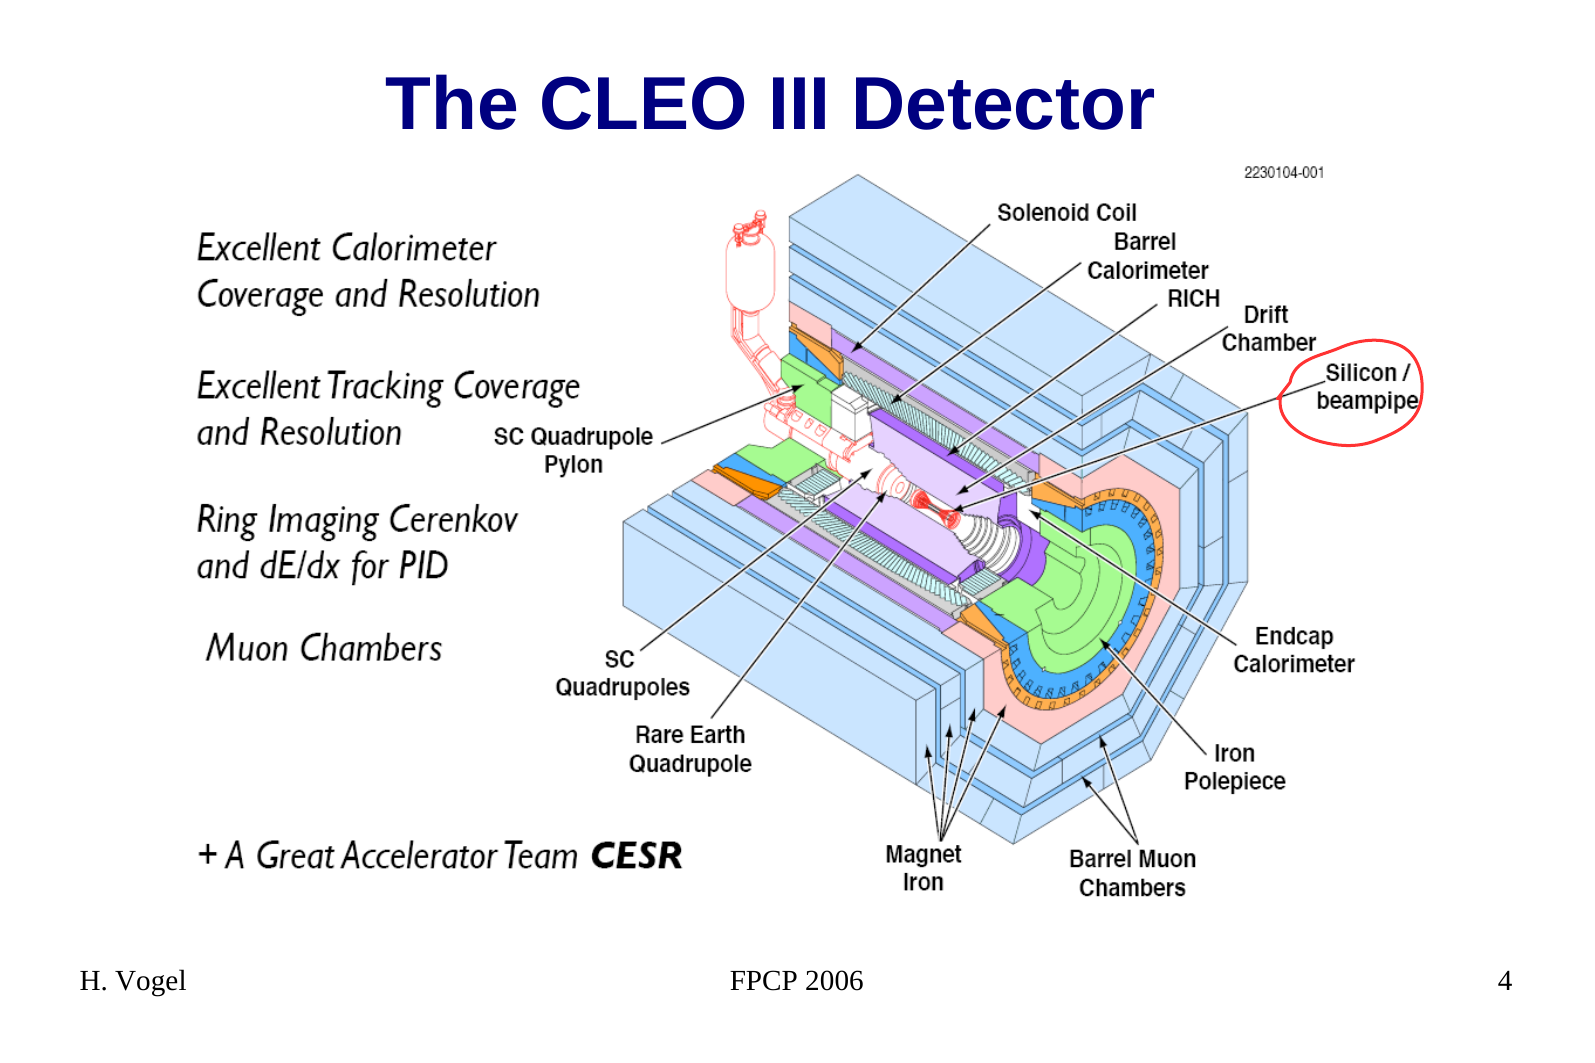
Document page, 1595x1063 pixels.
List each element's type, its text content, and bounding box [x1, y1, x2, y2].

picture [187, 149, 1426, 938]
title The CLEO III Detector [79, 37, 1463, 183]
